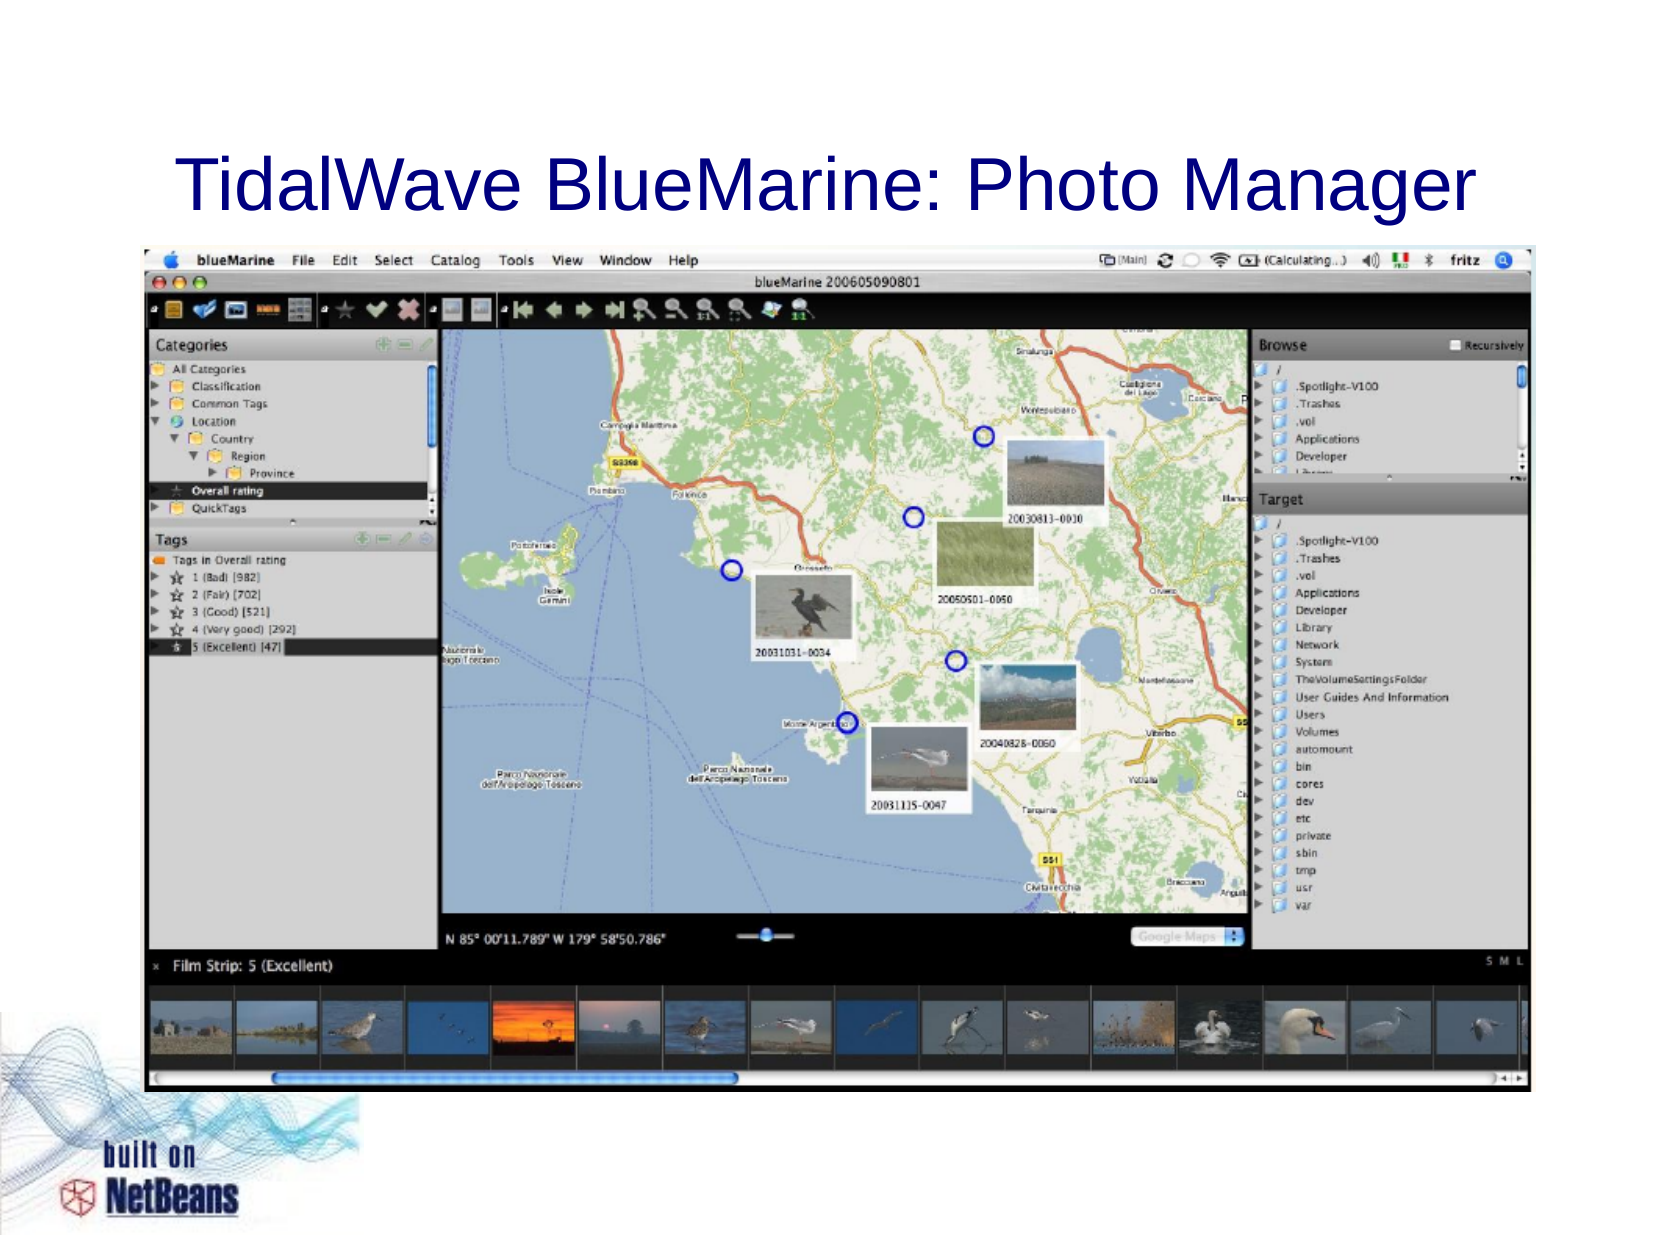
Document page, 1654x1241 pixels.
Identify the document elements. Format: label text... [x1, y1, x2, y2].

title TidalWave BlueMarine: Photo Manager [82, 119, 1571, 250]
picture [0, 245, 1536, 1235]
